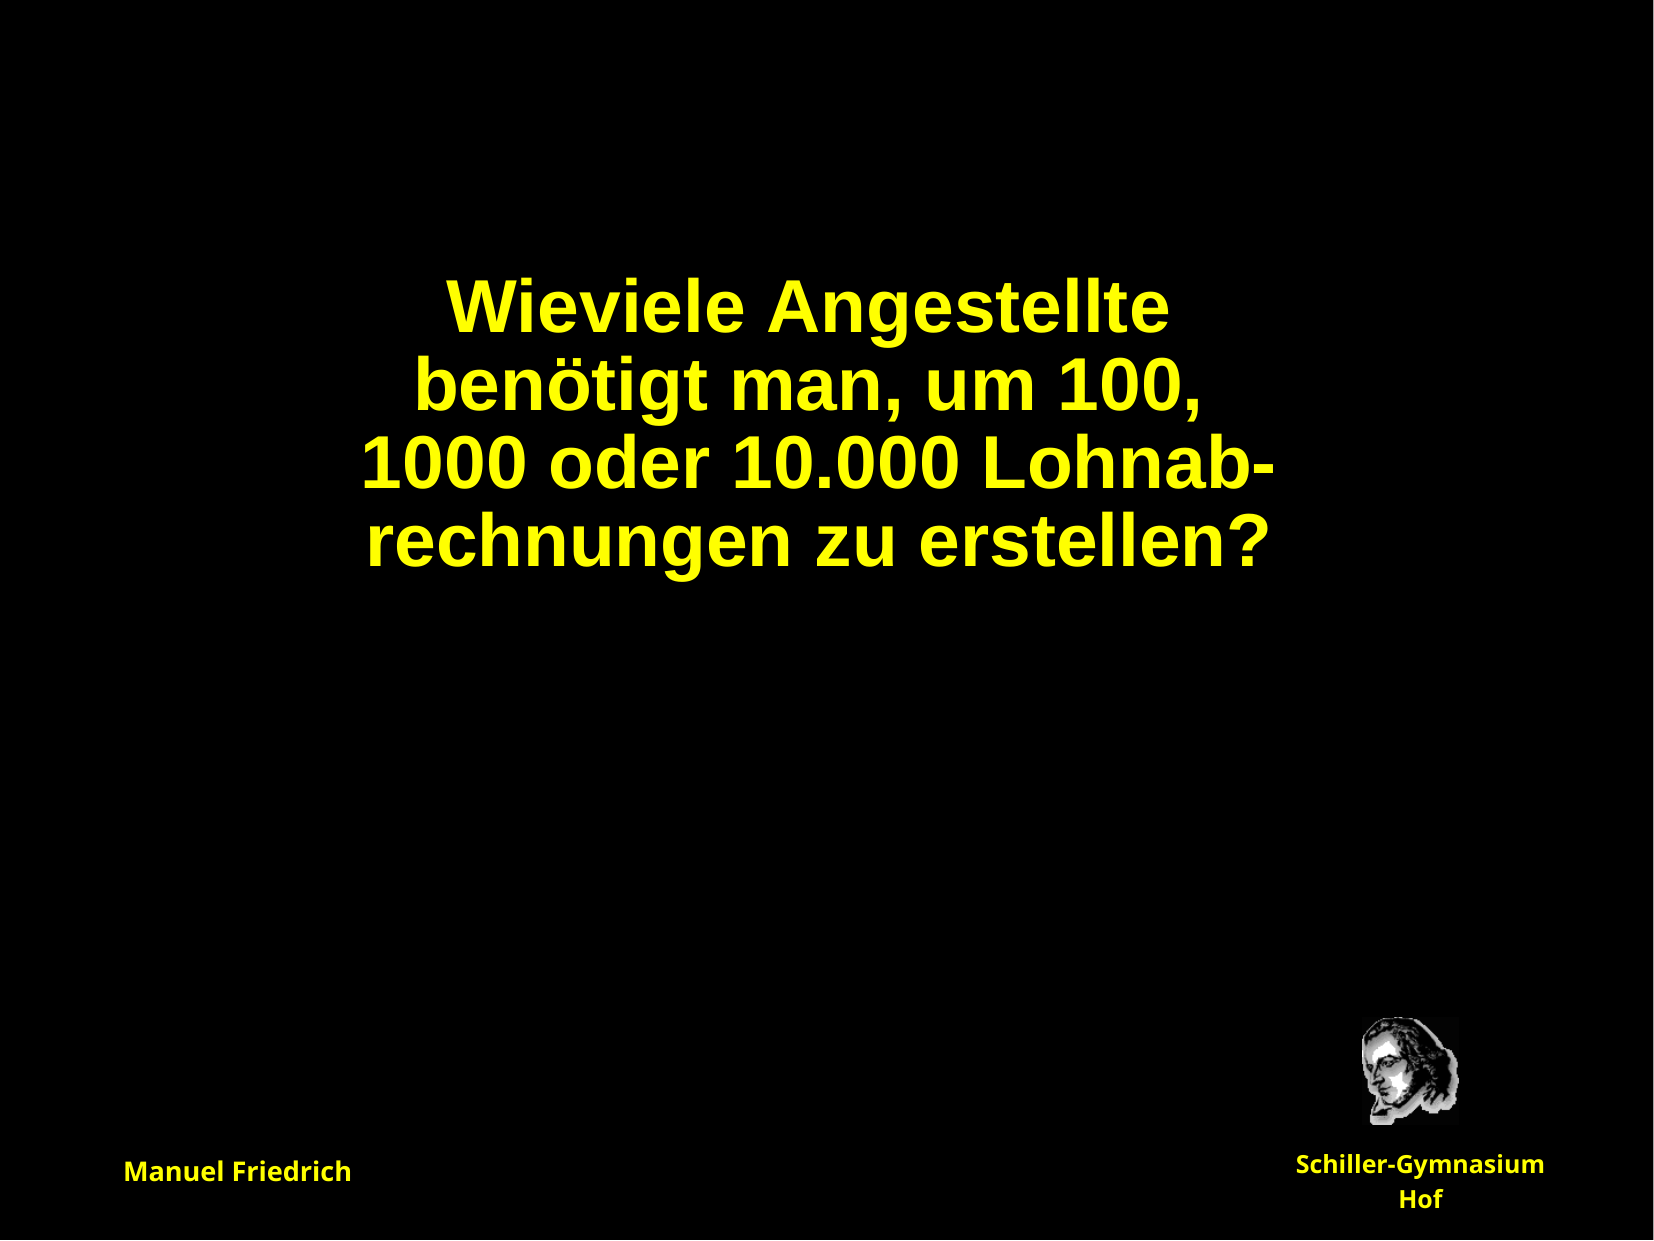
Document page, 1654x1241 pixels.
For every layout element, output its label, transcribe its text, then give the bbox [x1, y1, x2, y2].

text_box Schiller-Gymnasium Hof [1295, 1145, 1546, 1216]
text_box Wieviele Angestellte benötigt man, um 100, 1000 oder 10.000 Lohnab- rechnungen zu erstellen? [360, 270, 1278, 748]
text_box Manuel Friedrich [123, 1151, 353, 1191]
picture [1362, 1017, 1459, 1126]
